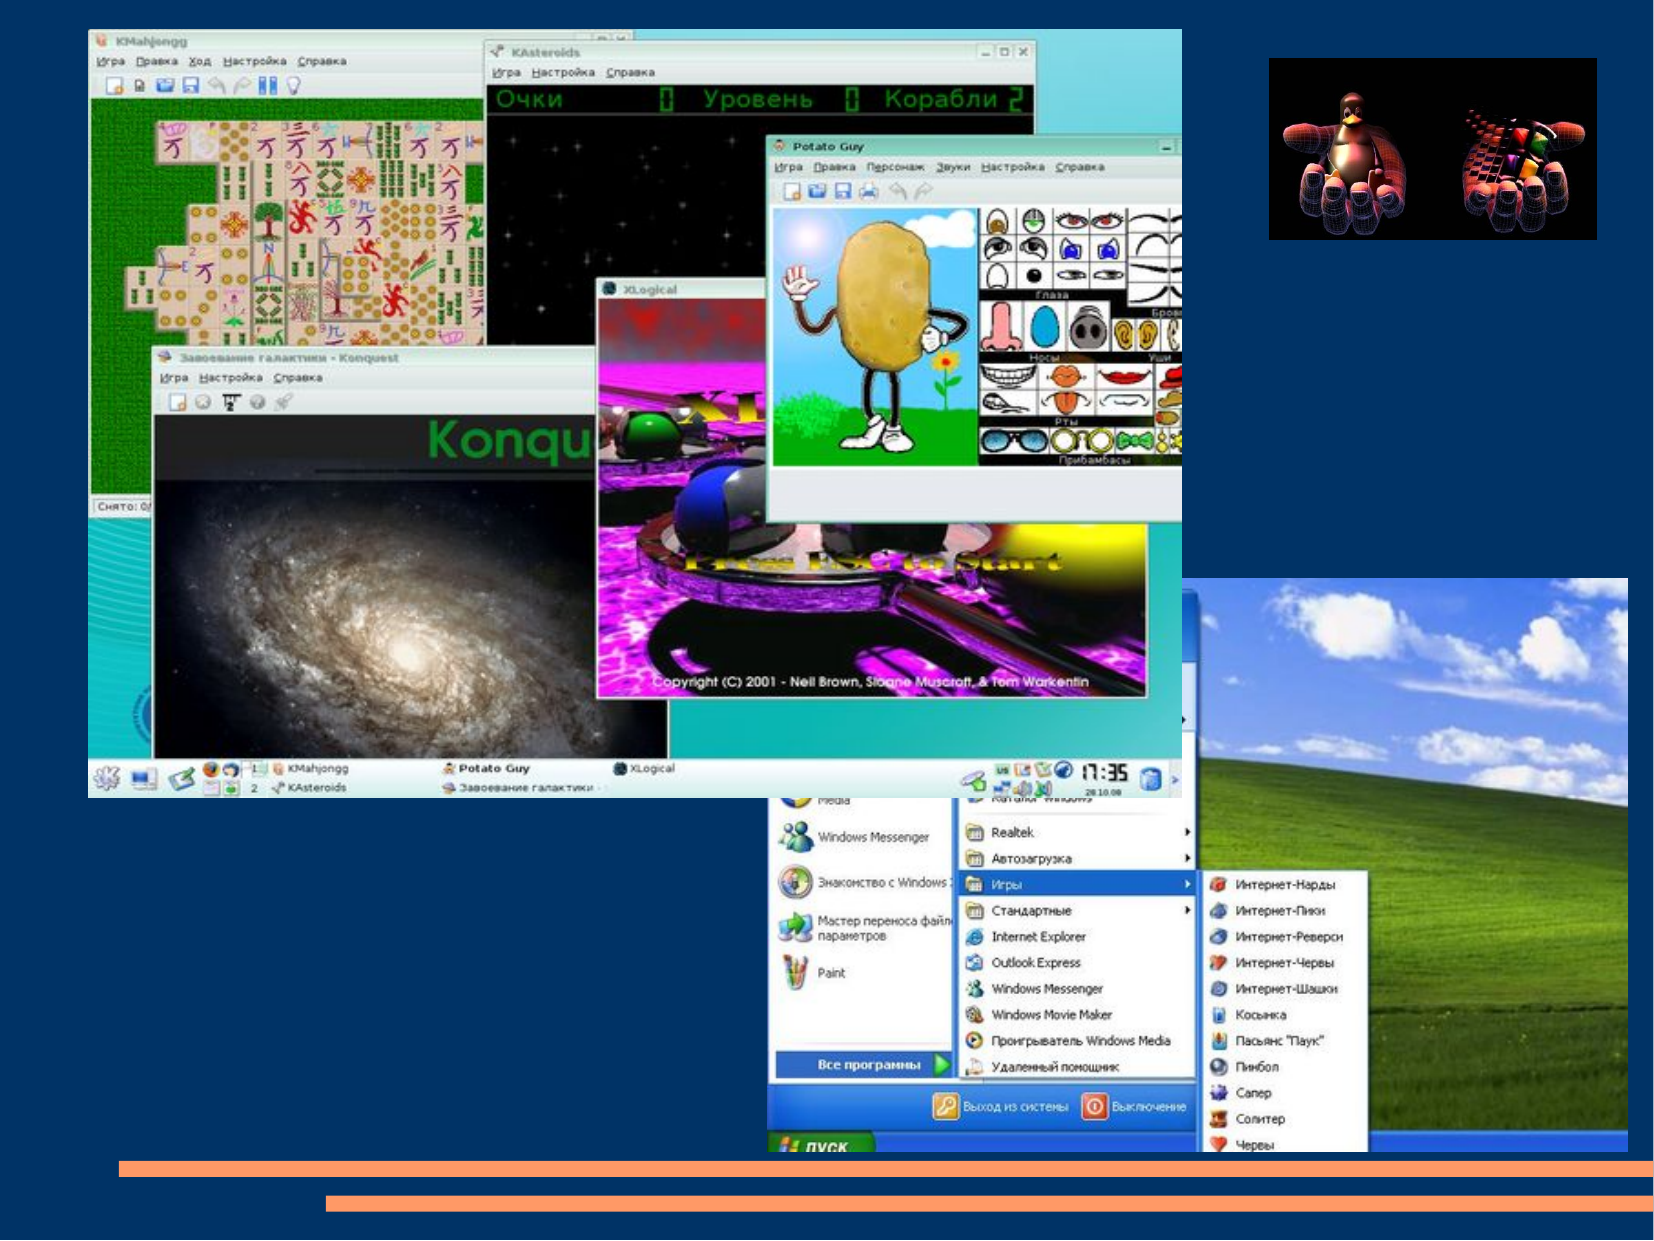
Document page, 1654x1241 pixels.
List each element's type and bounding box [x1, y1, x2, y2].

picture [1269, 58, 1597, 240]
picture [88, 29, 1628, 1152]
